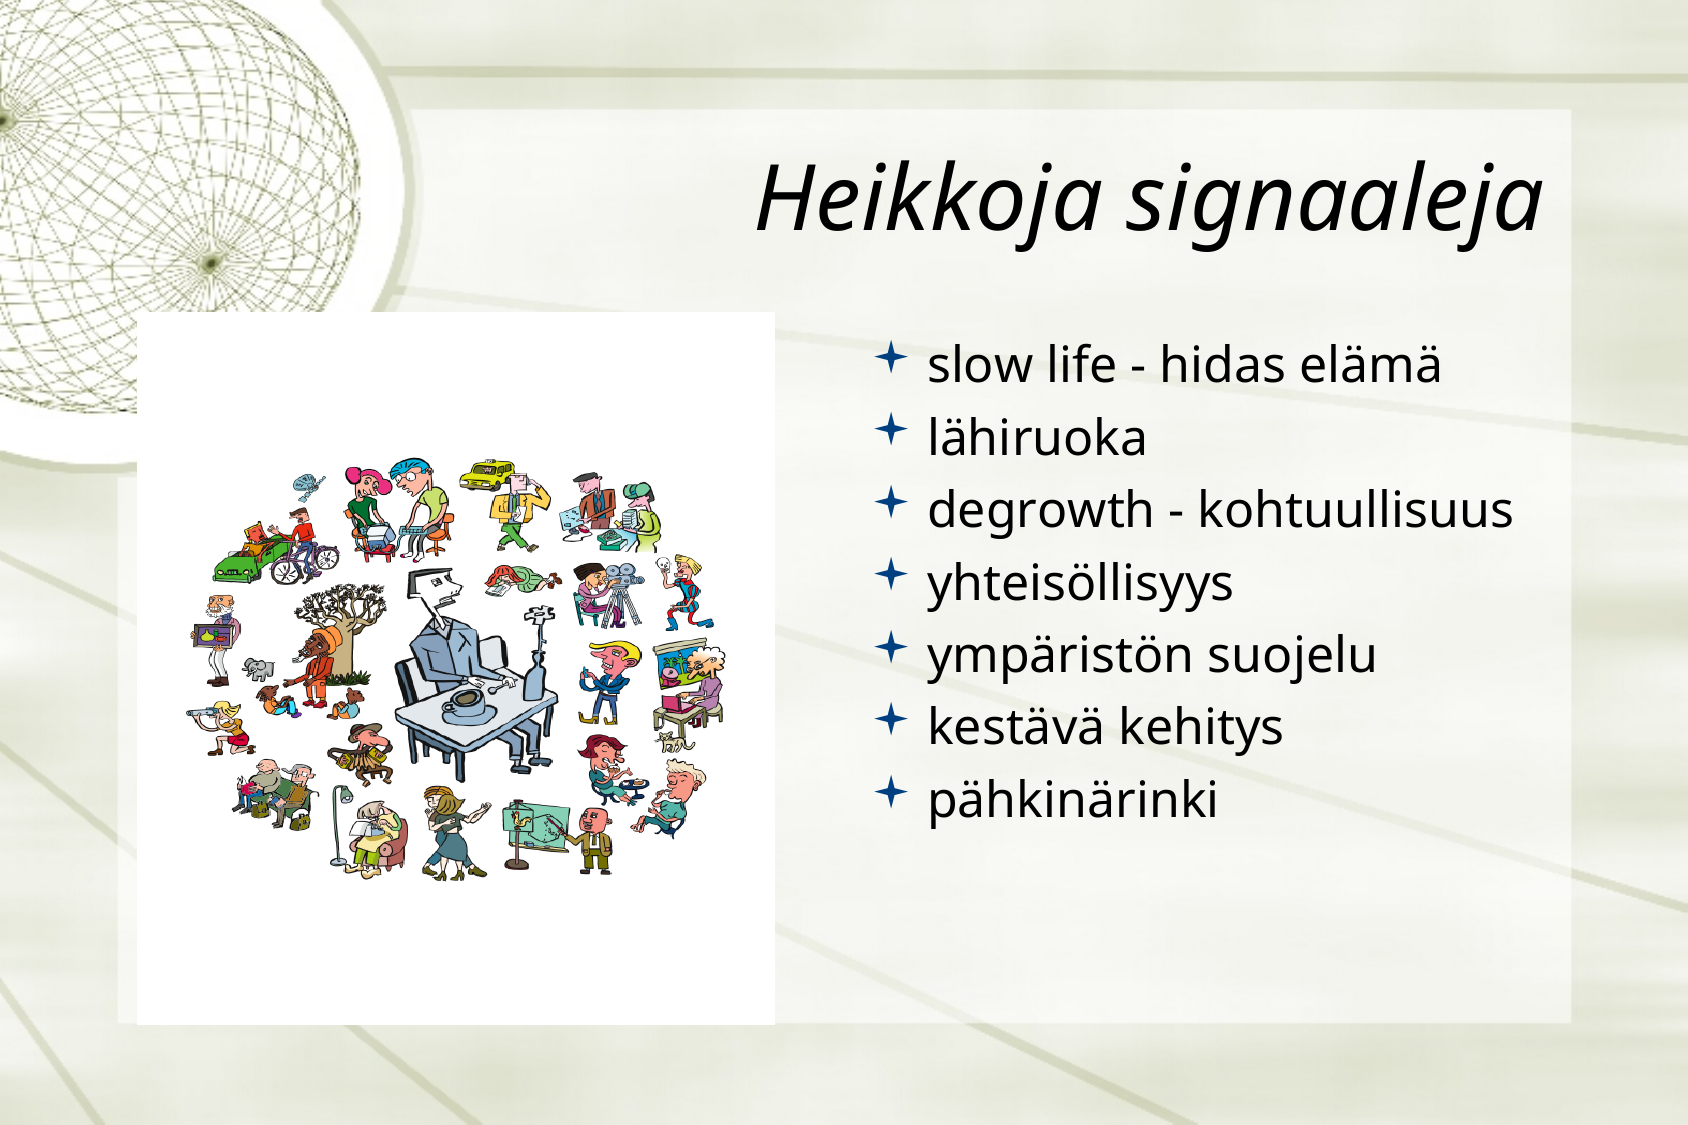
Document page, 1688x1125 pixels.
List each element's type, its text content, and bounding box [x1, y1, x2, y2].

picture [0, 0, 1688, 1125]
list slow life - hidas elämä lähiruoka degrowth - kohtuullisuus yhteisöllisyys ympäristön suojelu kestävä kehitys pähkinärinki [856, 324, 1561, 1001]
title Heikkoja signaaleja [126, 99, 1561, 288]
